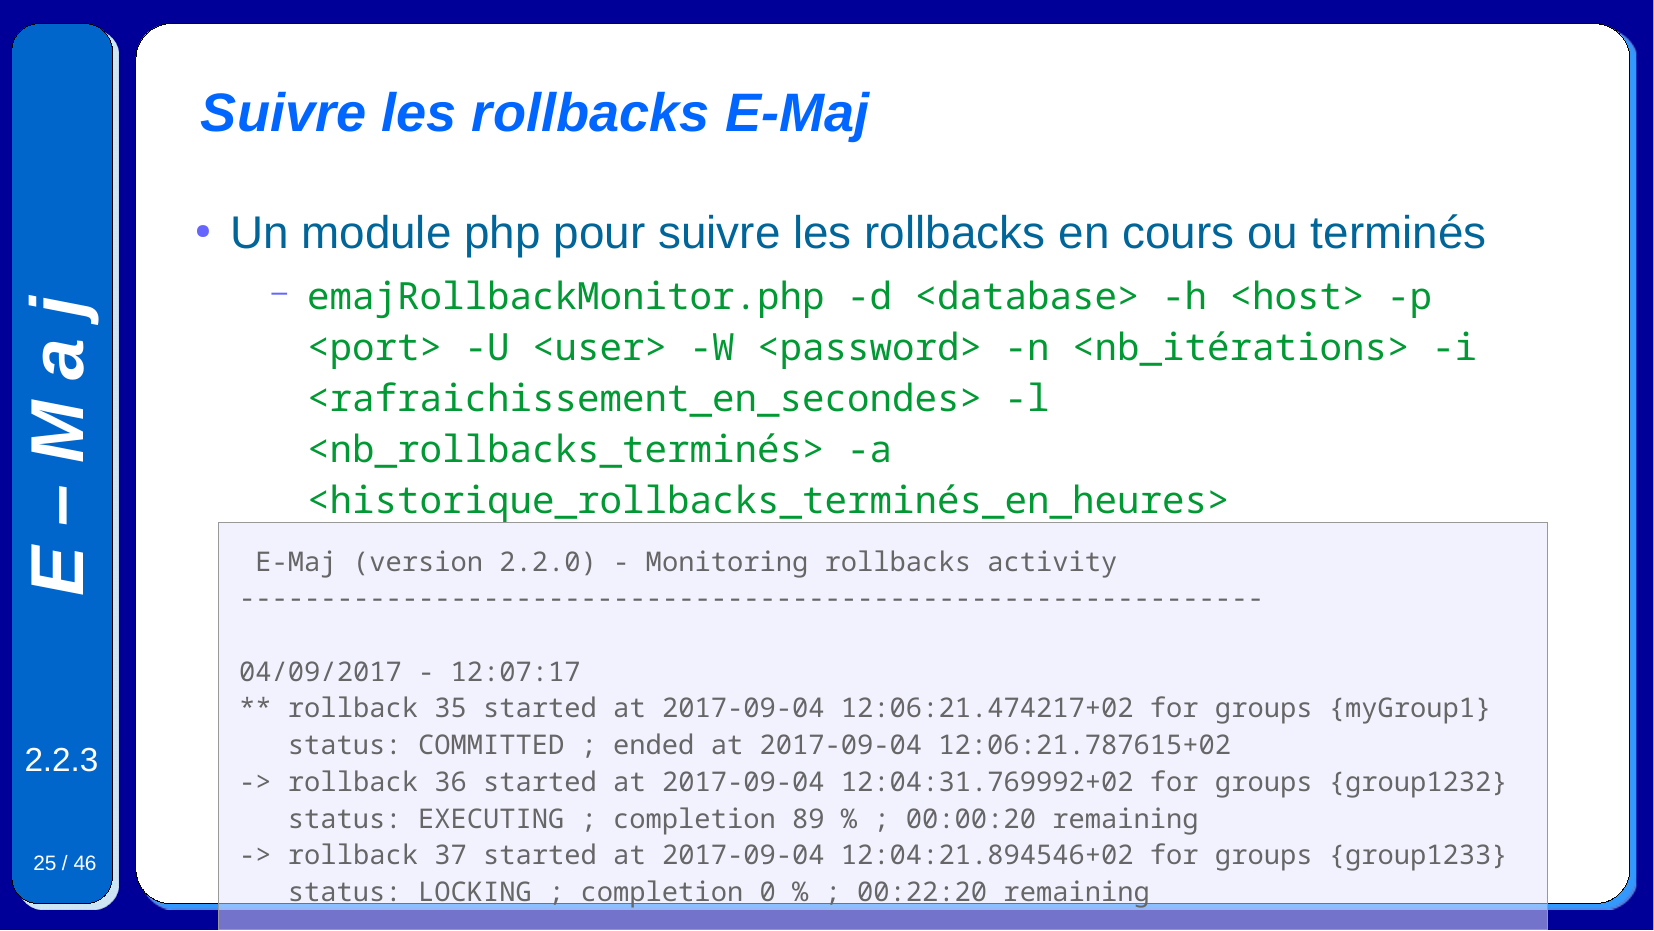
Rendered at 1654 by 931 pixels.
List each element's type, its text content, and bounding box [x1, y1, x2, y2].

text_box E-Maj (version 2.2.0) - Monitoring rollbacks activity --------------------------------------------------------------- 04/09/2017 - 12:07:17 ** rollback 35 started at 2017-09-04 12:06:21.474217+02 for groups {myGroup1} status: COMMITTED ; ended at 2017-09-04 12:06:21.787615+02 -> rollback 36 started at 2017-09-04 12:04:31.769992+02 for groups {group1232} status: EXECUTING ; completion 89 % ; 00:00:20 remaining -> rollback 37 started at 2017-09-04 12:04:21.894546+02 for groups {group1233} status: LOCKING ; completion 0 % ; 00:22:20 remaining [218, 522, 1548, 878]
title Suivre les rollbacks E-Maj [200, 34, 1575, 191]
list Un module php pour suivre les rollbacks en cours ou terminés emajRollbackMonitor.php -d <database> -h <host> -p <port> -U <user> -W <password> -n <nb_itérations> -i <rafraichissement_en_secondes> -l <nb_rollbacks_terminés> -a <historique_rollbacks_terminés_en_heures> [177, 206, 1587, 502]
